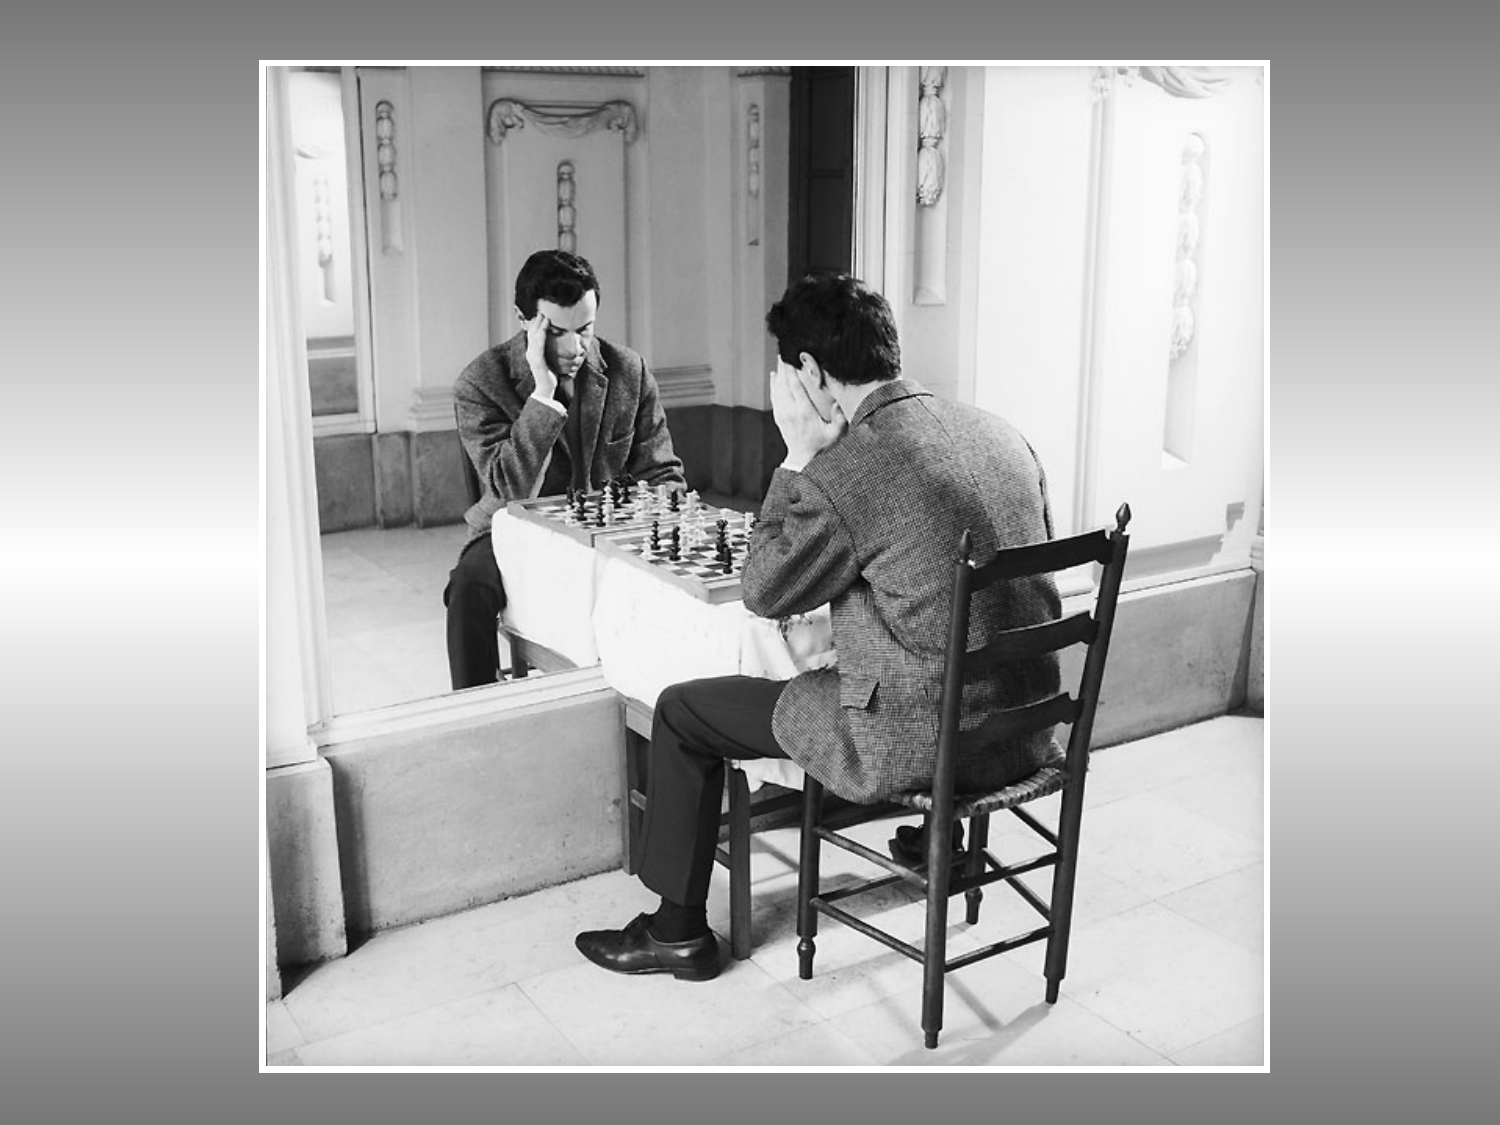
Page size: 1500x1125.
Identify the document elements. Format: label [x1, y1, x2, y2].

picture [265, 66, 1265, 1067]
